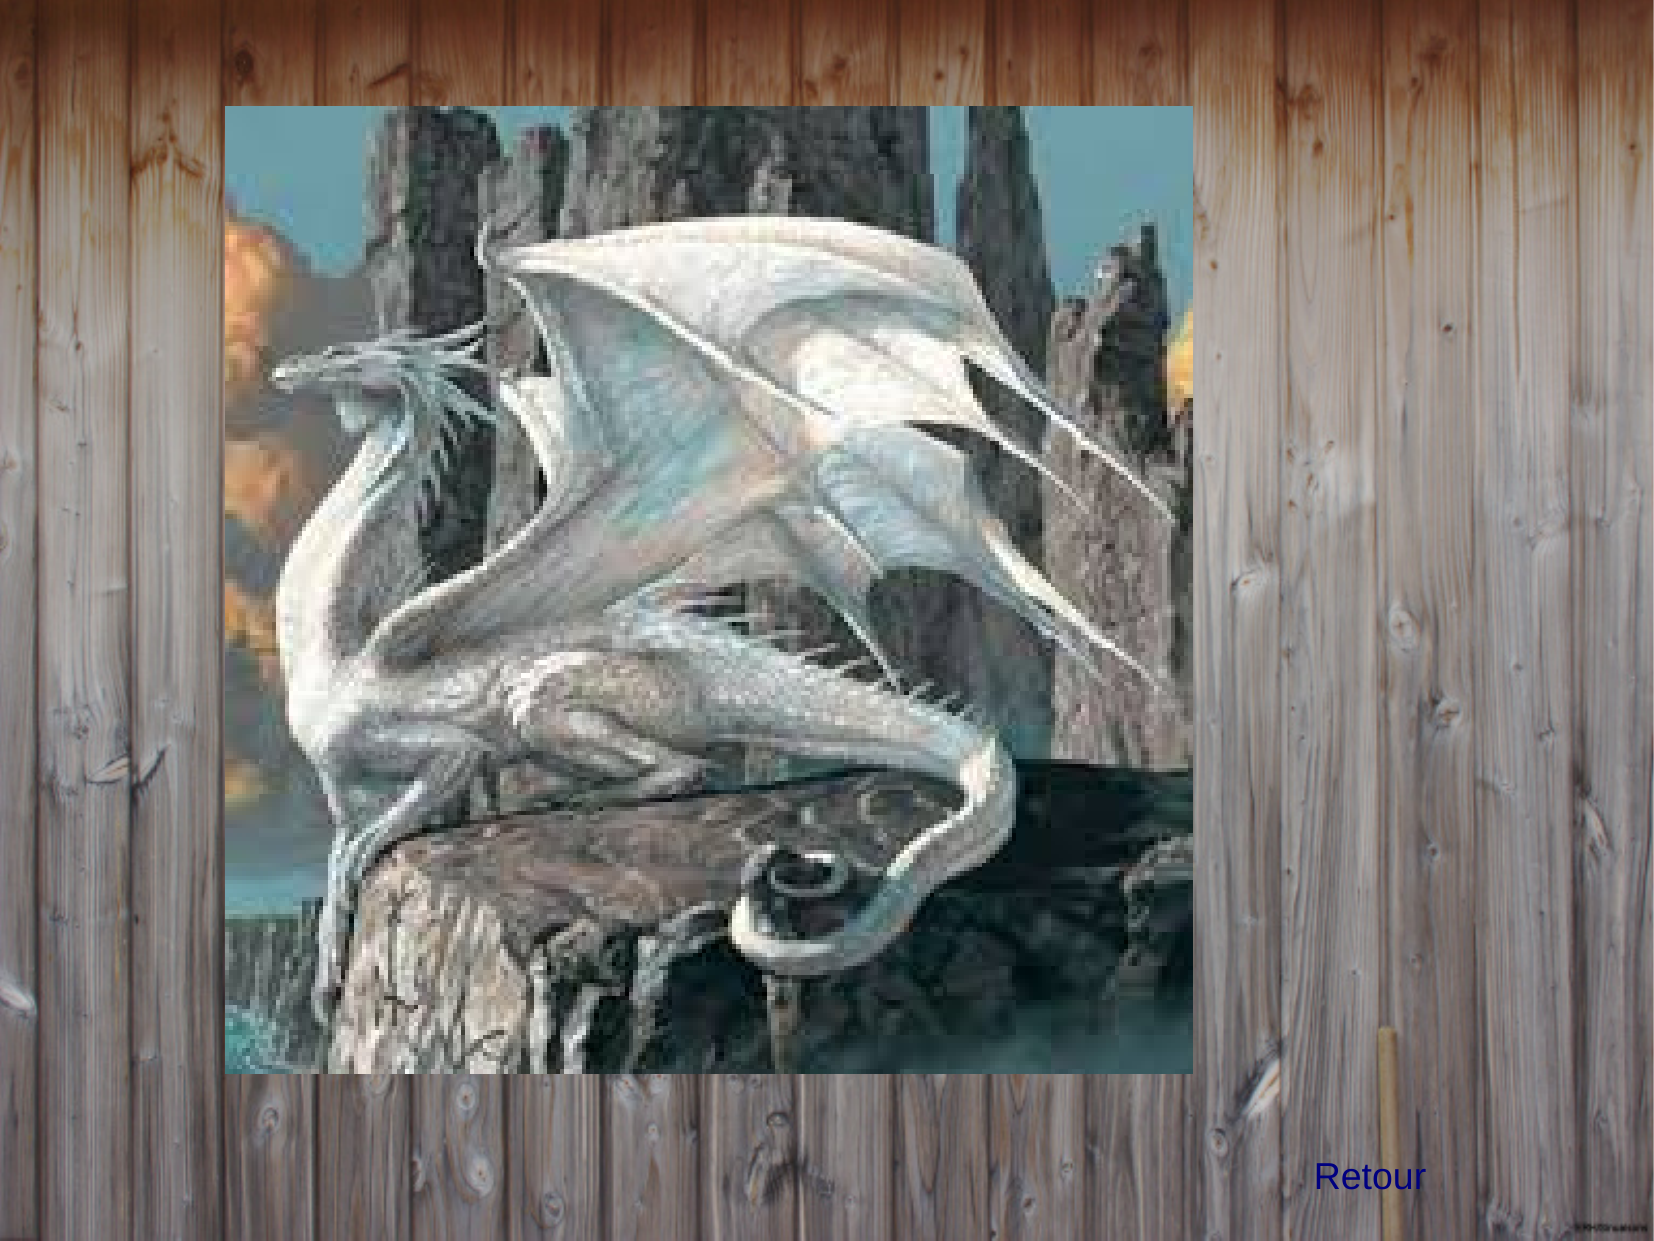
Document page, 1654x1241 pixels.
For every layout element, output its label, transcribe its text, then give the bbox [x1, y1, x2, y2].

picture [0, 0, 1654, 1241]
text_box Retour [1299, 1148, 1654, 1205]
